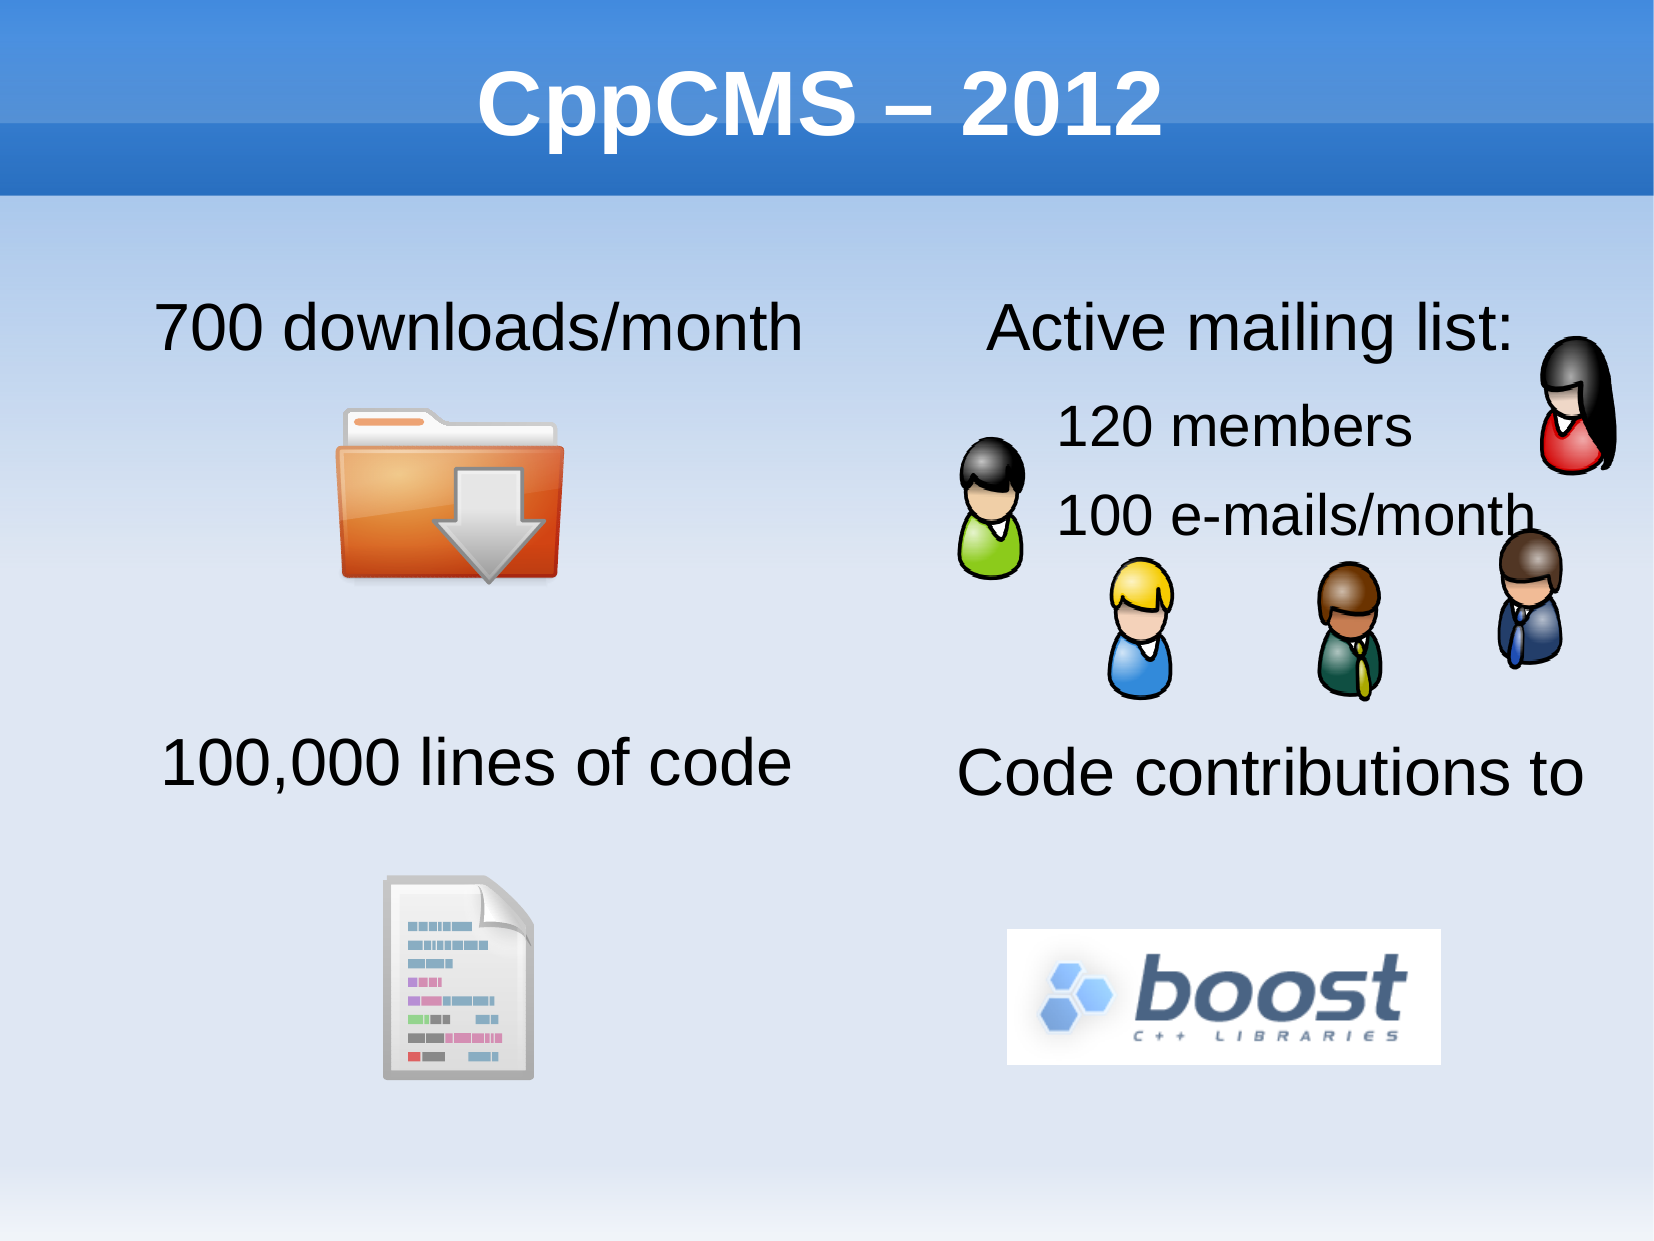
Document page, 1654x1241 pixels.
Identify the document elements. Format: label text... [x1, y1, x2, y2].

title CppCMS – 2012 [76, 0, 1565, 208]
picture [0, 0, 1654, 1241]
list 700 downloads/month [82, 290, 856, 886]
list Active mailing list: 120 members 100 e-mails/month [915, 289, 1642, 573]
list Code contributions to [885, 735, 1606, 871]
list 100,000 lines of code [90, 725, 865, 861]
